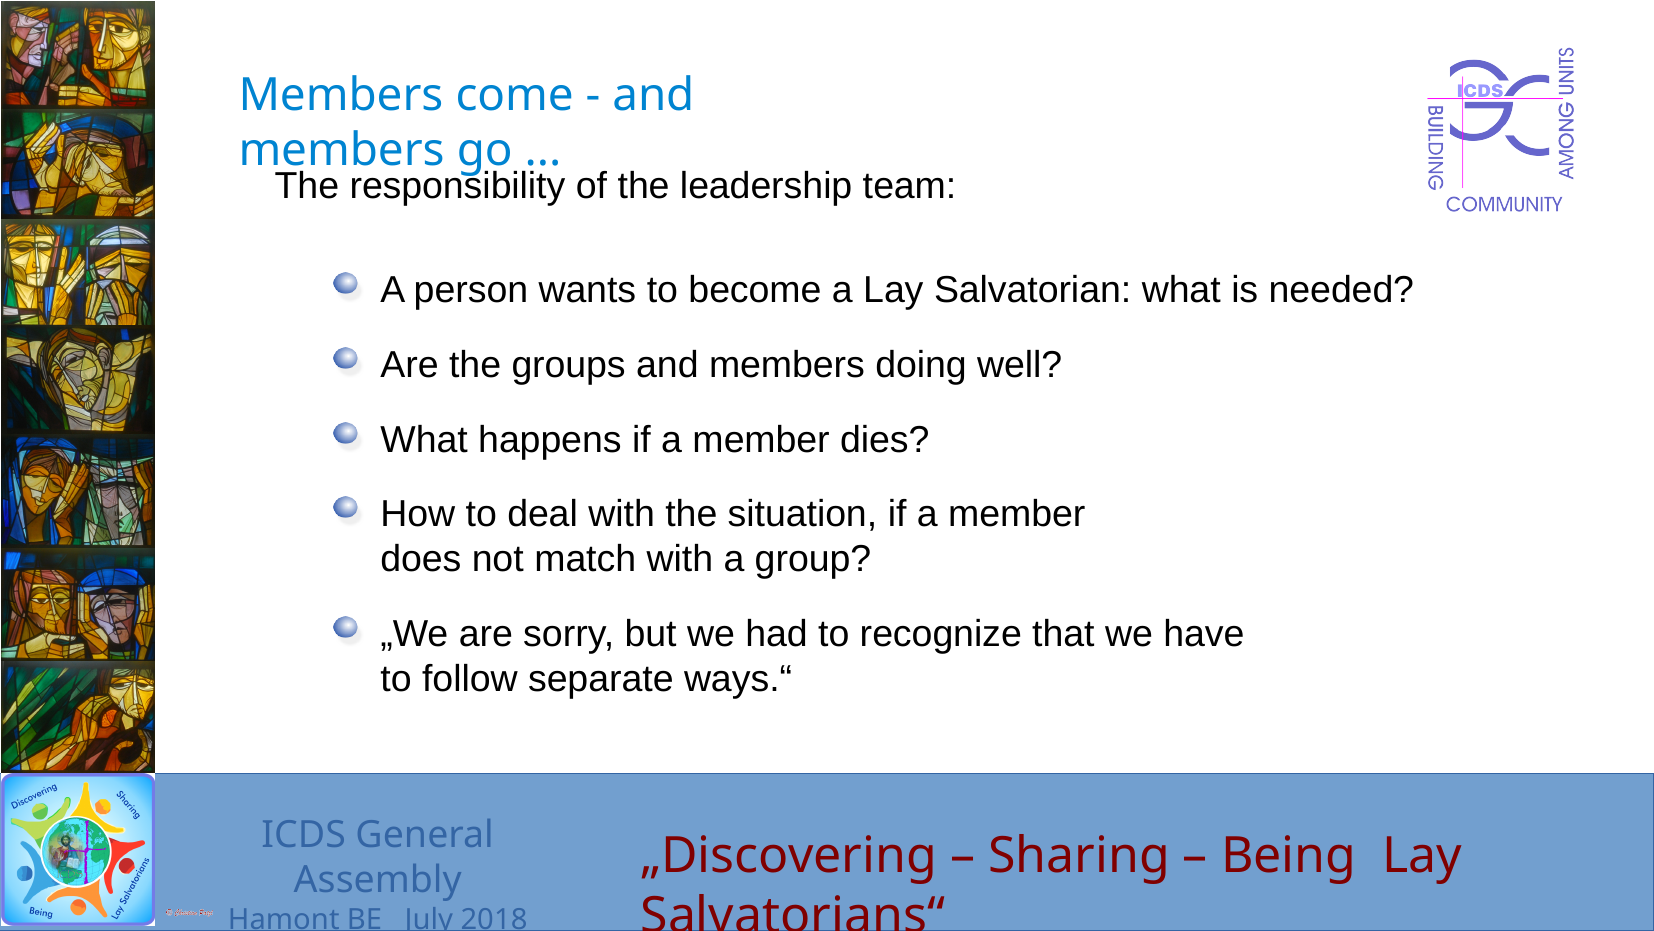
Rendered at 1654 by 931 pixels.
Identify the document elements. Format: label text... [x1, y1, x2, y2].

text_box A person wants to become a Lay Salvatorian: what is needed? Are the groups and members doing well? What happens if a member dies? How to deal with the situation, if a member does not match with a group? „We are sorry, but we had to recognize that we have to follow separate ways.“ [318, 258, 1561, 685]
text_box „Discovering – Sharing – Being Lay Salvatorians“ [625, 814, 1607, 892]
picture [333, 496, 364, 527]
picture [1425, 47, 1583, 212]
text_box The responsibility of the leadership team: [259, 153, 1289, 211]
picture [333, 616, 364, 647]
picture [333, 422, 364, 453]
picture [333, 272, 364, 303]
picture [333, 347, 364, 378]
picture [166, 909, 213, 917]
text_box Members come - and members go ... [223, 56, 916, 129]
